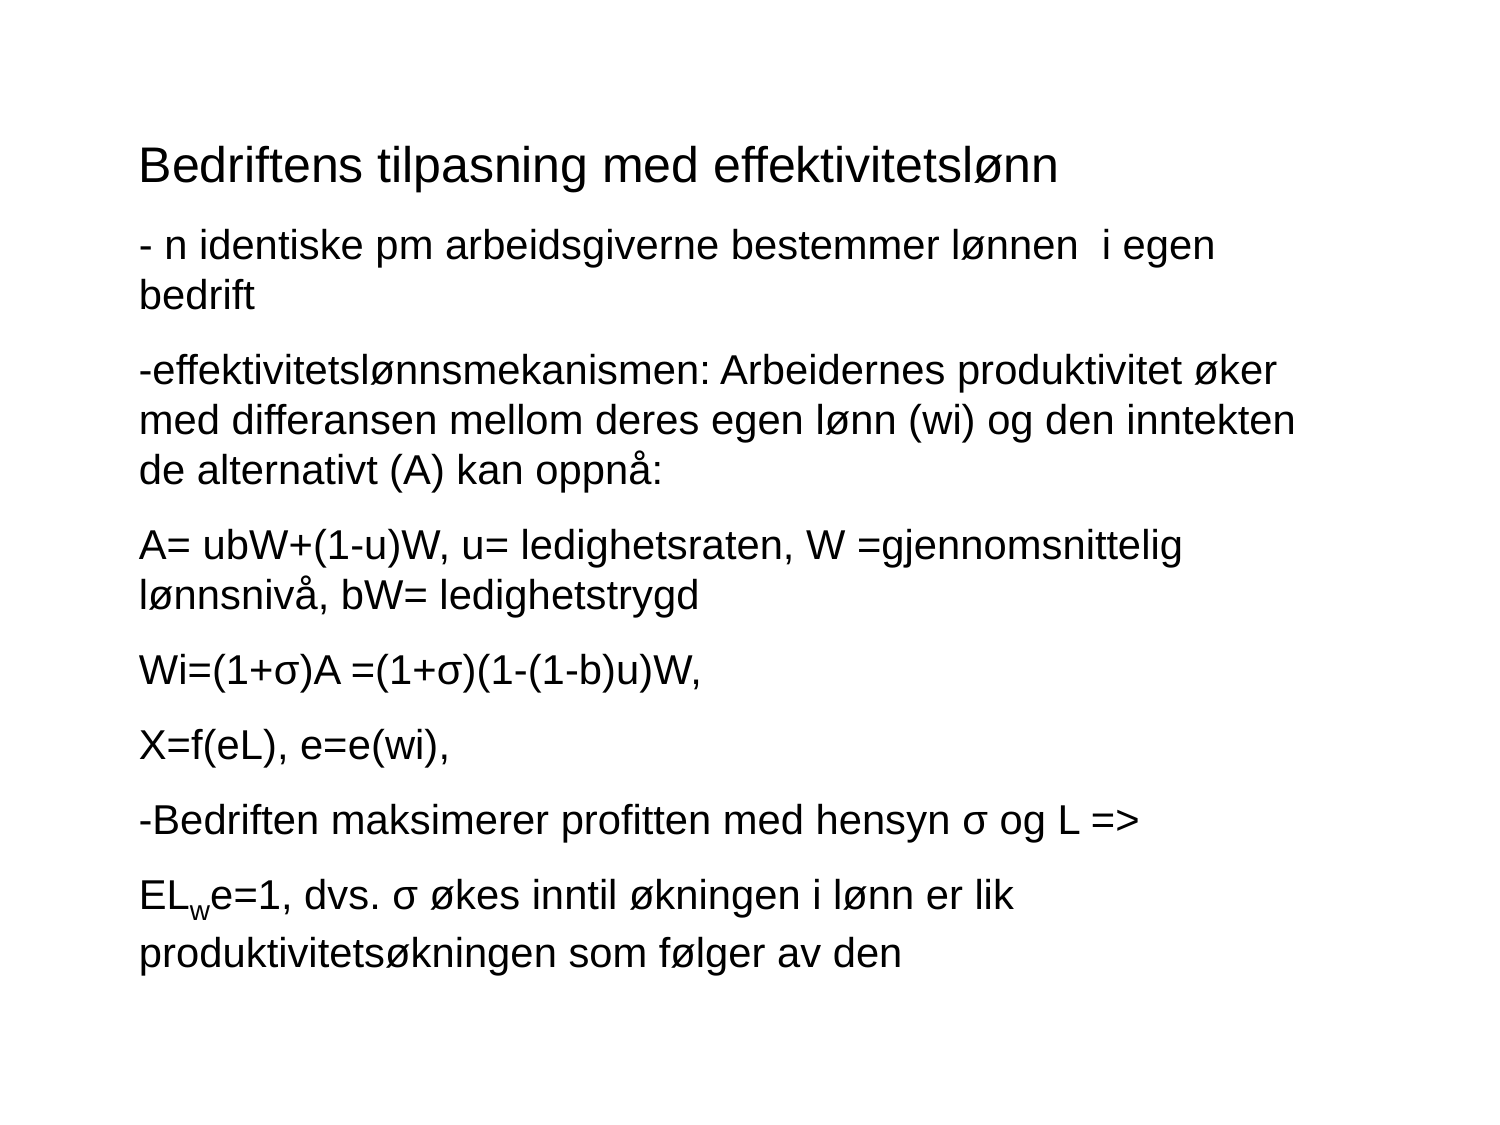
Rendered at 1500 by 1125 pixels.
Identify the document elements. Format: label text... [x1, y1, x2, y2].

text_box Bedriftens tilpasning med effektivitetslønn - n identiske pm arbeidsgiverne bestemmer lønnen i egen bedrift effektivitetslønnsmekanismen: Arbeidernes produktivitet øker med differansen mellom deres egen lønn (wi) og den inntekten de alternativt (A) kan oppnå: A= ubW+(1-u)W, u= ledighetsraten, W =gjennomsnittelig lønnsnivå, bW= ledighetstrygd Wi=(1+σ)A =(1+σ)(1-(1-b)u)W, X=f(eL), e=e(wi), Bedriften maksimerer profitten med hensyn σ og L => ELwe=1, dvs. σ økes inntil økningen i lønn er lik produktivitetsøkningen som følger av den [123, 125, 1353, 1125]
